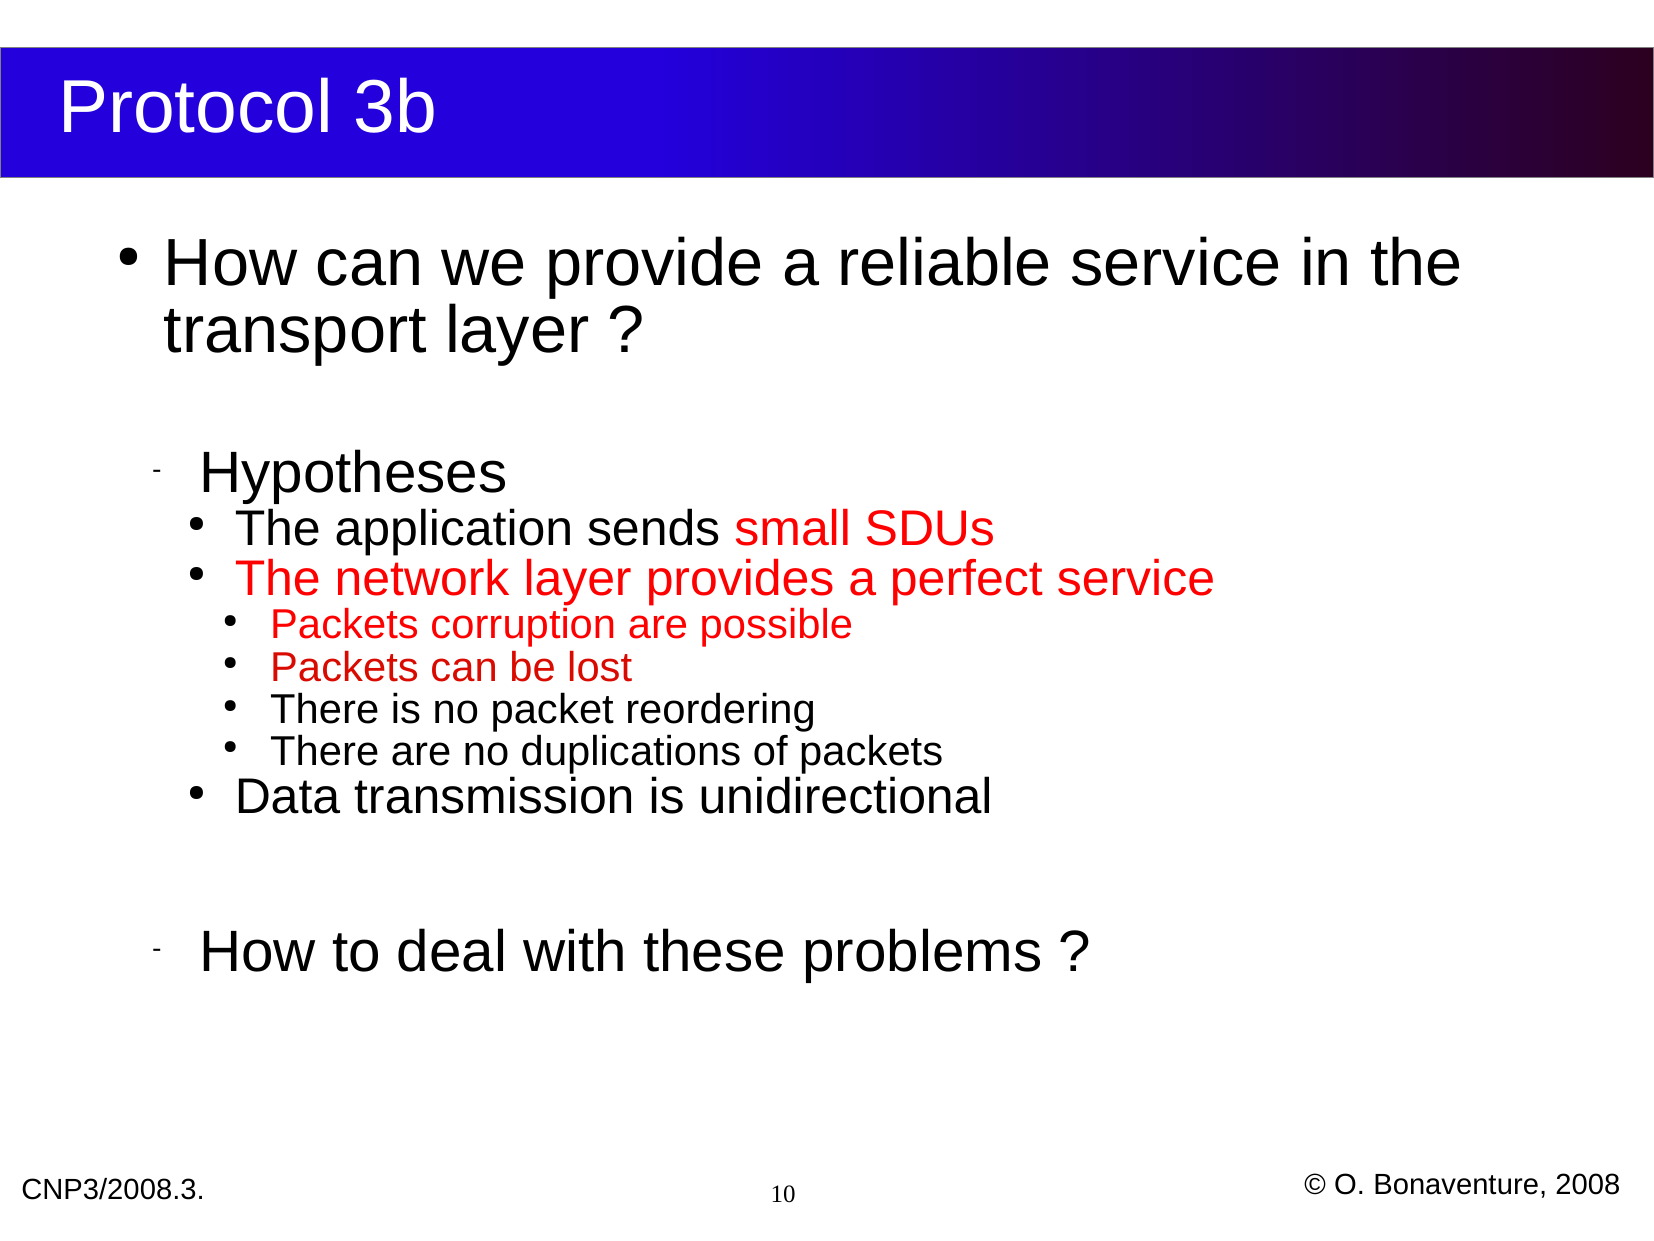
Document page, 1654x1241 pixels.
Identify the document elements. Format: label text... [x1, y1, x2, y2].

title Protocol 3b [10, 0, 1000, 219]
list How can we provide a reliable service in the transport layer ? Hypotheses The application sends small SDUs The network layer provides a perfect service Packets corruption are possible Packets can be lost There is no packet reordering There are no duplications of packets Data transmission is unidirectional How to deal with these problems ? [116, 231, 1529, 1241]
text_box CNP3/2008.3. [21, 1176, 116, 1212]
text_box © O. Bonaventure, 2008 [1529, 1170, 1622, 1201]
